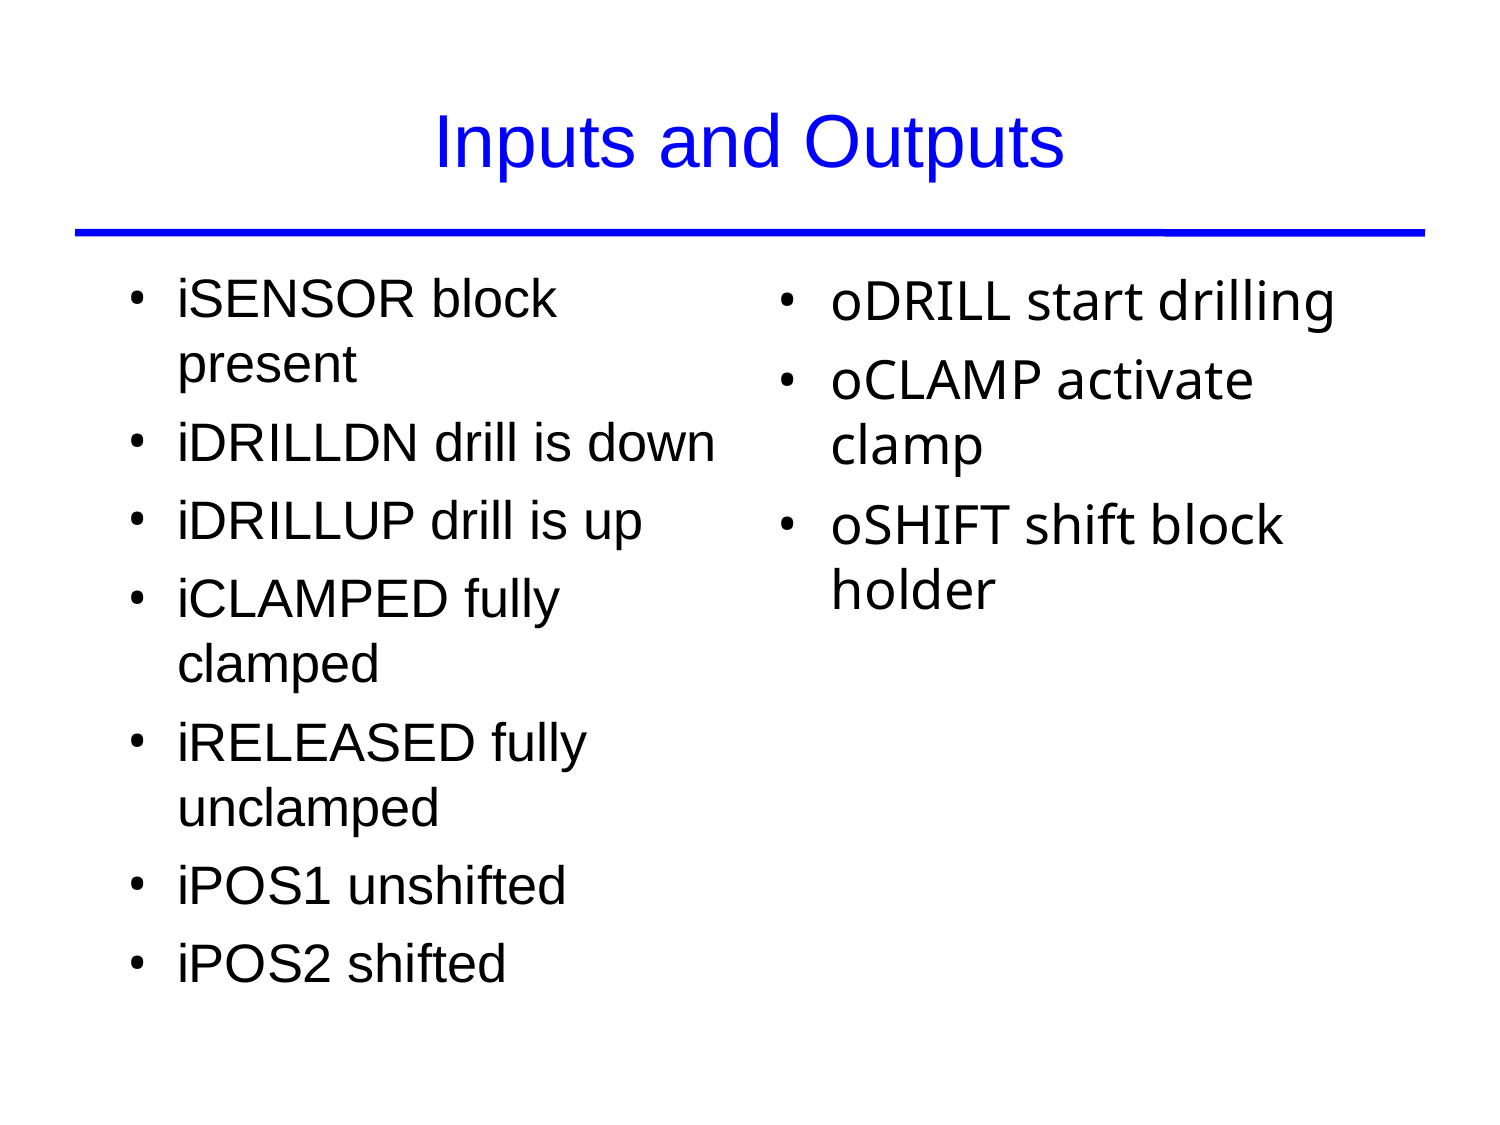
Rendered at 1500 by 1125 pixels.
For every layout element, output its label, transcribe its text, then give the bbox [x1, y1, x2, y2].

list iSENSOR block present iDRILLDN drill is down iDRILLUP drill is up iCLAMPED fully clamped iRELEASED fully unclamped iPOS1 unshifted iPOS2 shifted [112, 256, 738, 1059]
list oDRILL start drilling oCLAMP activate clamp oSHIFT shift block holder [762, 258, 1388, 1059]
title Inputs and Outputs [112, 89, 1388, 186]
